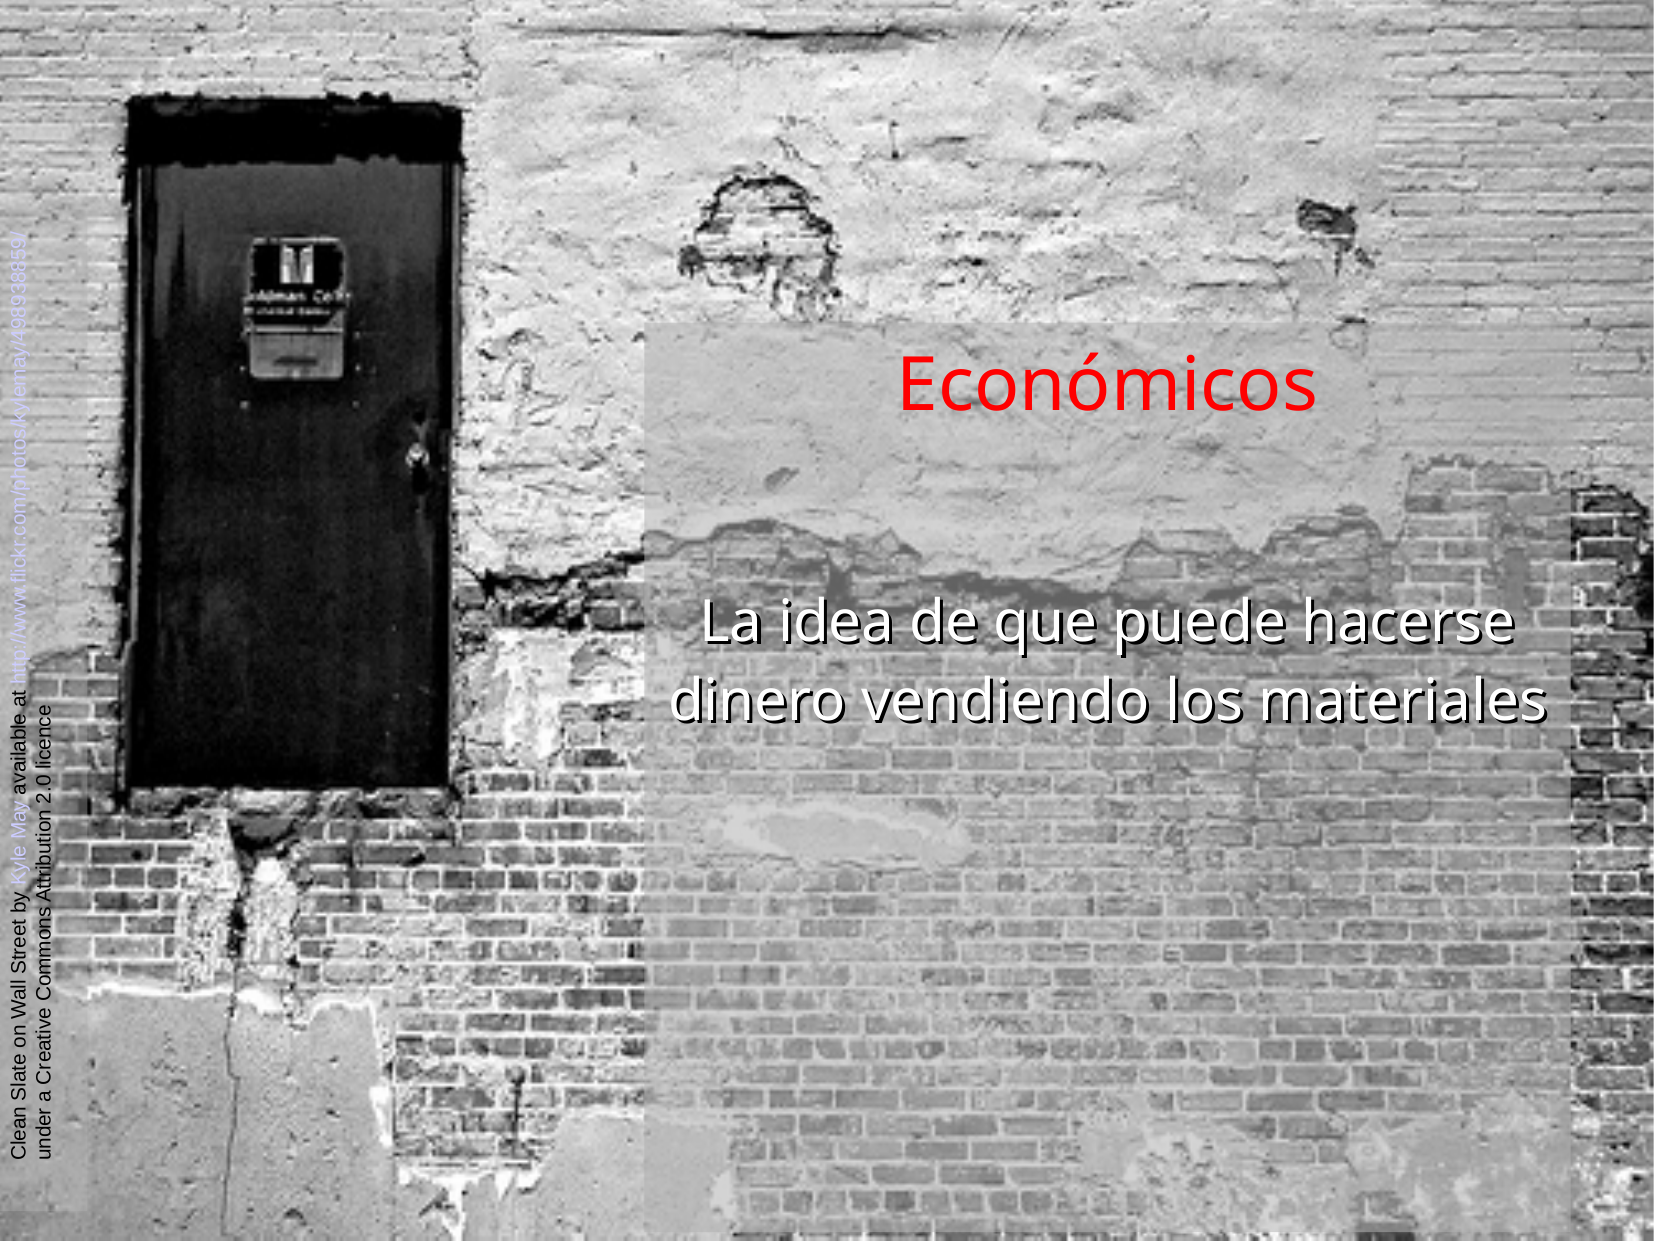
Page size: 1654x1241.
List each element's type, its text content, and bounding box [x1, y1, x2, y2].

list Económicos La idea de que puede hacerse dinero vendiendo los materiales [644, 322, 1571, 1233]
text_box Clean Slate on Wall Street by Kyle May available at http://www.flickr.com/photos/kylemay/498938859/ under a Creative Commons Attribution 2.0 licence [0, 211, 88, 1212]
picture [0, 0, 1654, 1241]
